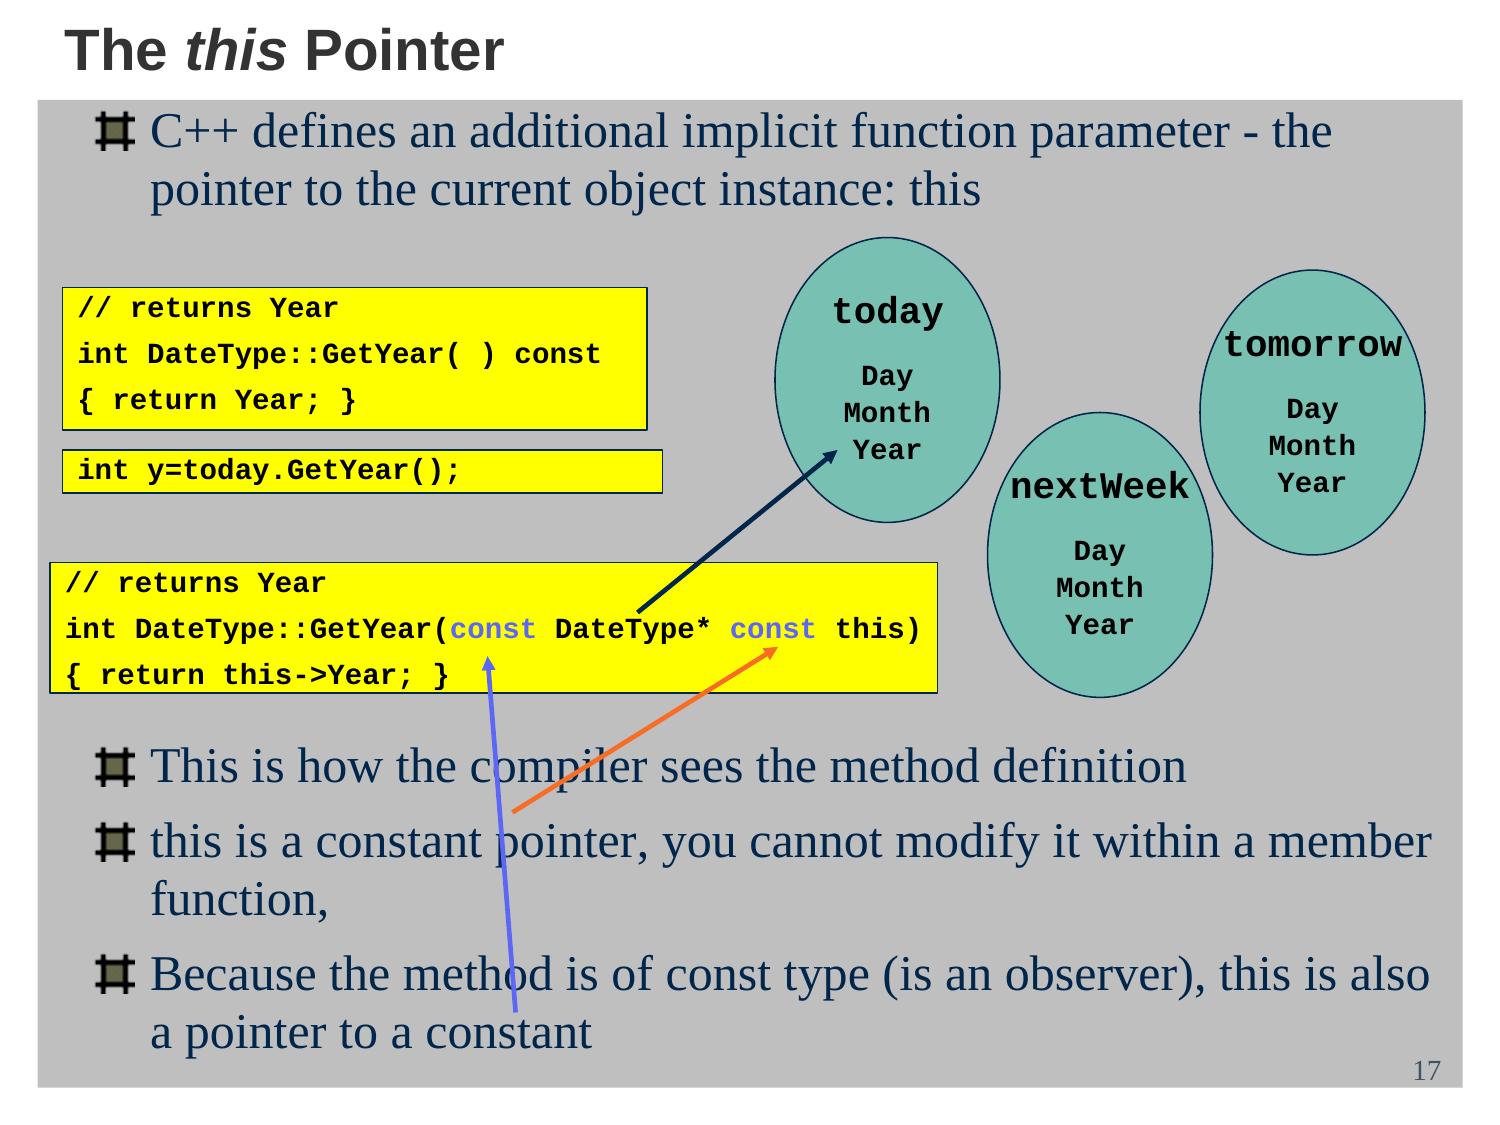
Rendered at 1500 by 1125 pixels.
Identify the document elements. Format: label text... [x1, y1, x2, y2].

text_box [774, 237, 1000, 523]
text_box Day Month Year [1258, 382, 1367, 503]
text_box Day Month Year [1045, 525, 1154, 645]
text_box [1020, 412, 1180, 454]
text_box tomorrow [1223, 311, 1402, 373]
text_box // returns Year int DateType::GetYear( ) const { return Year; } [62, 287, 647, 441]
text_box [1200, 326, 1426, 555]
text_box Day Month Year [833, 350, 942, 470]
text_box int y=today.GetYear(); [62, 450, 663, 499]
title The this Pointer [50, 0, 1450, 91]
text_box [1233, 270, 1392, 311]
text_box [987, 472, 1213, 698]
text_box today [830, 279, 945, 340]
text_box // returns Year int DateType::GetYear(const DateType* const this) { return this->Year; } [50, 562, 938, 703]
text_box nextWeek [1008, 454, 1192, 515]
list C++ defines an additional implicit function parameter - the pointer to the current object instance: this This is how the compiler sees the method definition this is a constant pointer, you cannot modify it within a member function, Because the method is of const type (is an observer), this is also a pointer to a constant [37, 99, 1463, 1088]
